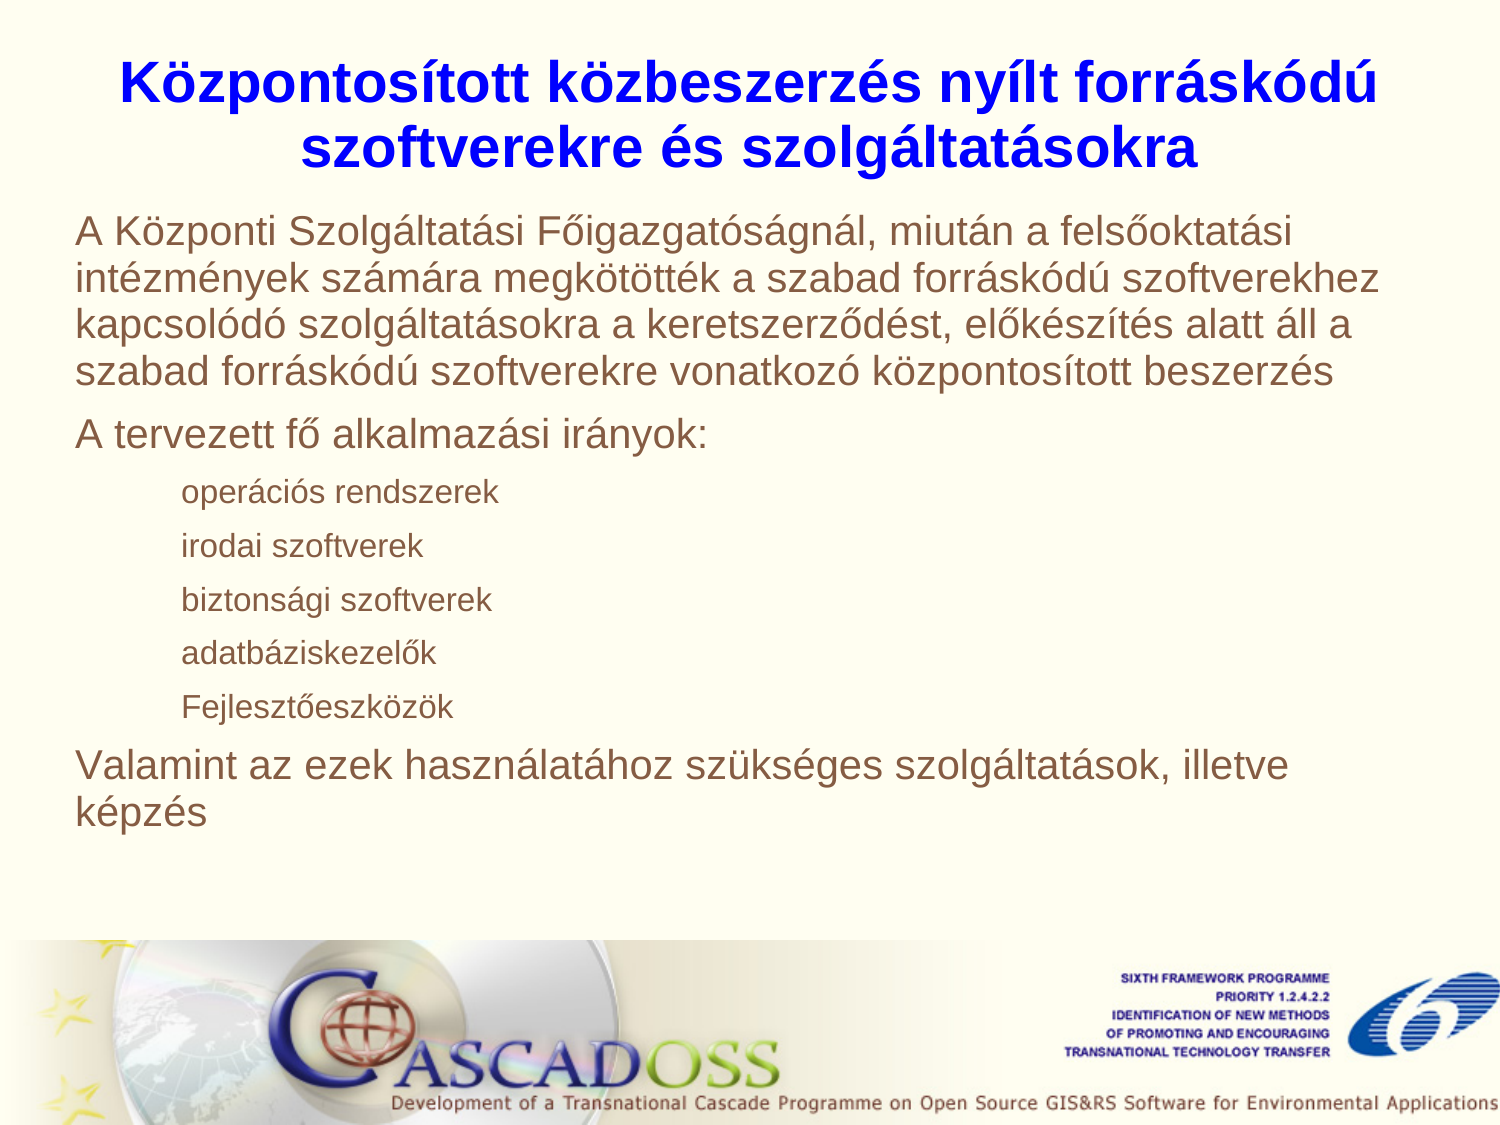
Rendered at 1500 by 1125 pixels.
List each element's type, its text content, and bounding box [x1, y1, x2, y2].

list A Központi Szolgáltatási Főigazgatóságnál, miután a felsőoktatási intézmények számára megkötötték a szabad forráskódú szoftverekhez kapcsolódó szolgáltatásokra a keretszerződést, előkészítés alatt áll a szabad forráskódú szoftverekre vonatkozó központosított beszerzés A tervezett fő alkalmazási irányok: operációs rendszerek irodai szoftverek biztonsági szoftverek adatbáziskezelők Fejlesztőeszközök Valamint az ezek használatához szükséges szolgáltatások, illetve képzés [75, 207, 1425, 951]
title Központosított közbeszerzés nyílt forráskódú szoftverekre és szolgáltatásokra [75, 21, 1425, 207]
picture [0, 940, 1500, 1125]
